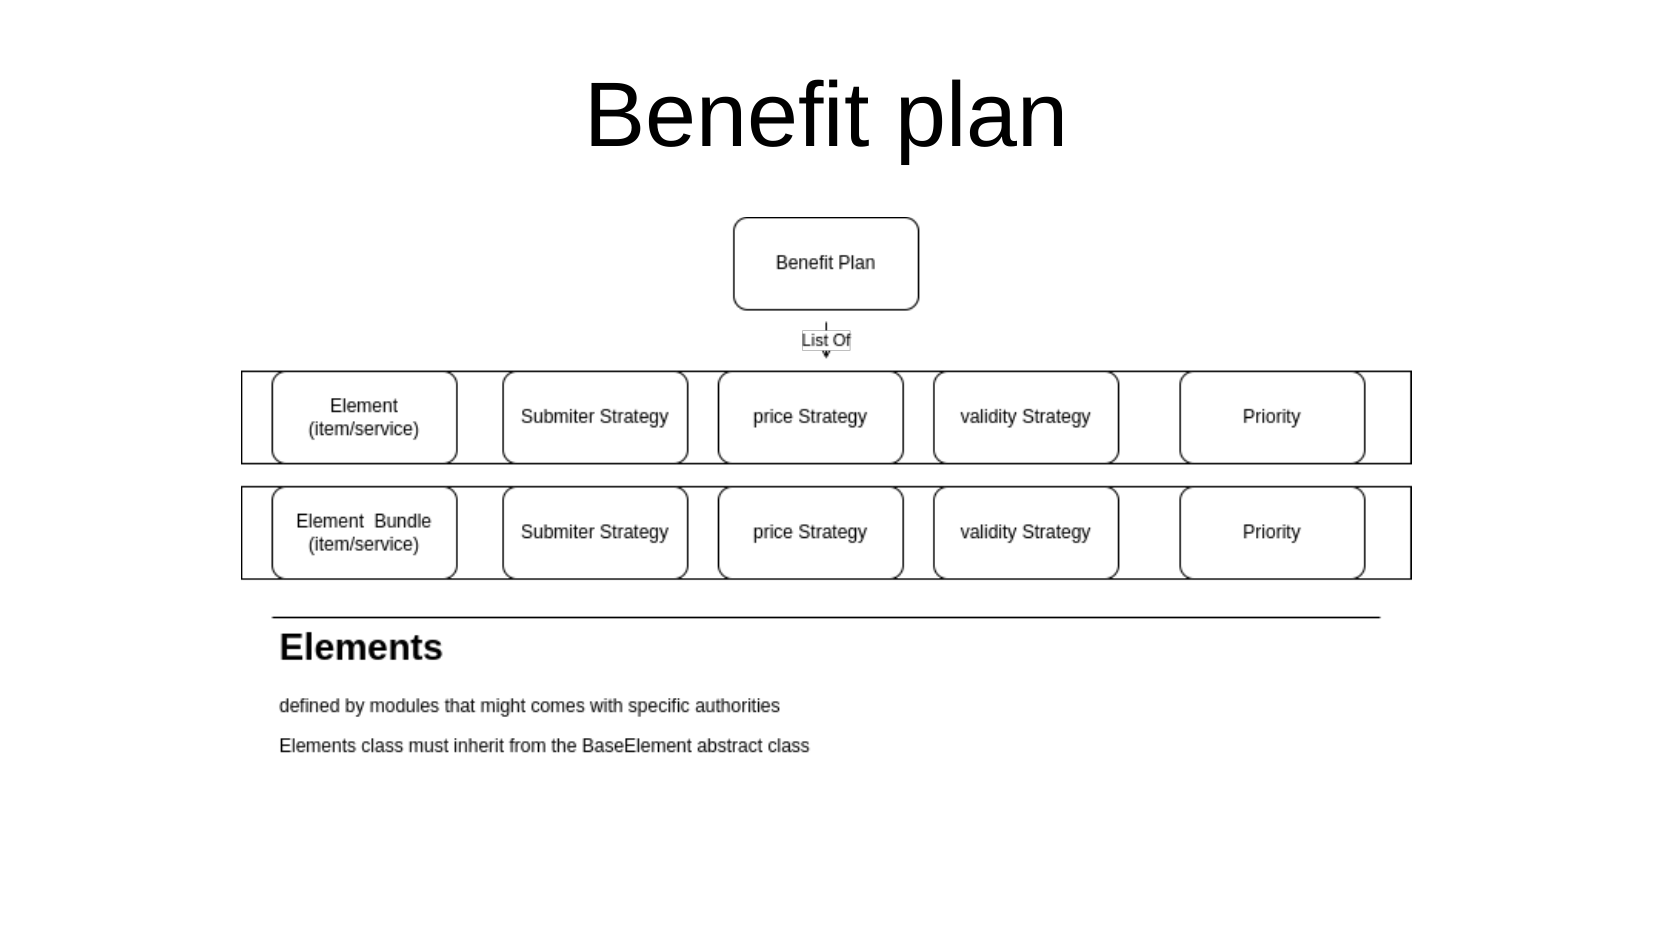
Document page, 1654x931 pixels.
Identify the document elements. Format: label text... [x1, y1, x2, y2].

title Benefit plan [82, 37, 1571, 193]
picture [241, 217, 1412, 758]
